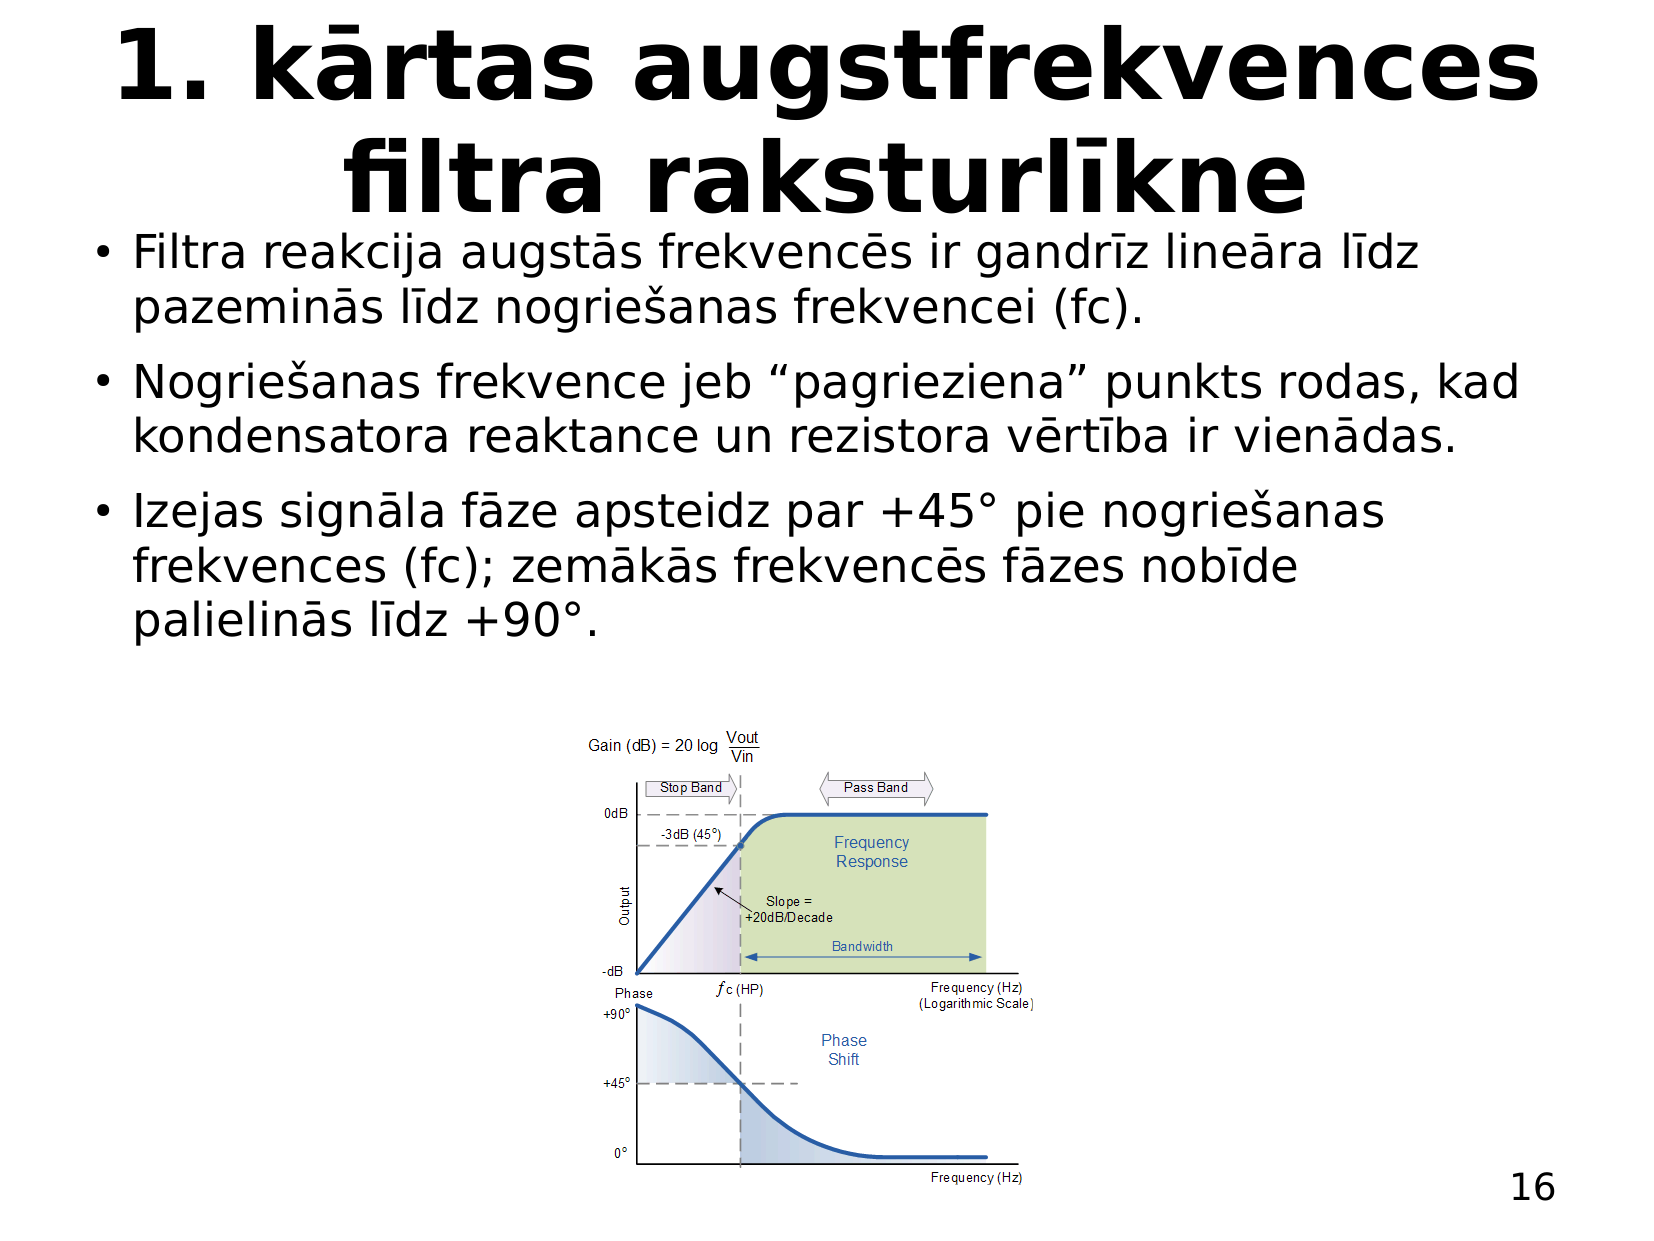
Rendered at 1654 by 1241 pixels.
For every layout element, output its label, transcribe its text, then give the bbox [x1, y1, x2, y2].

title 1. kārtas augstfrekvences filtra raksturlīkne [82, 8, 1571, 236]
picture [588, 726, 1033, 1185]
list Filtra reakcija augstās frekvencēs ir gandrīz lineāra līdz pazeminās līdz nogriešanas frekvencei (fc). Nogriešanas frekvence jeb “pagrieziena” punkts rodas, kad kondensatora reaktance un rezistora vērtība ir vienādas. Izejas signāla fāze apsteidz par +45° pie nogriešanas frekvences (fc); zemākās frekvencēs fāzes nobīde palielinās līdz +90°. [82, 225, 1538, 683]
